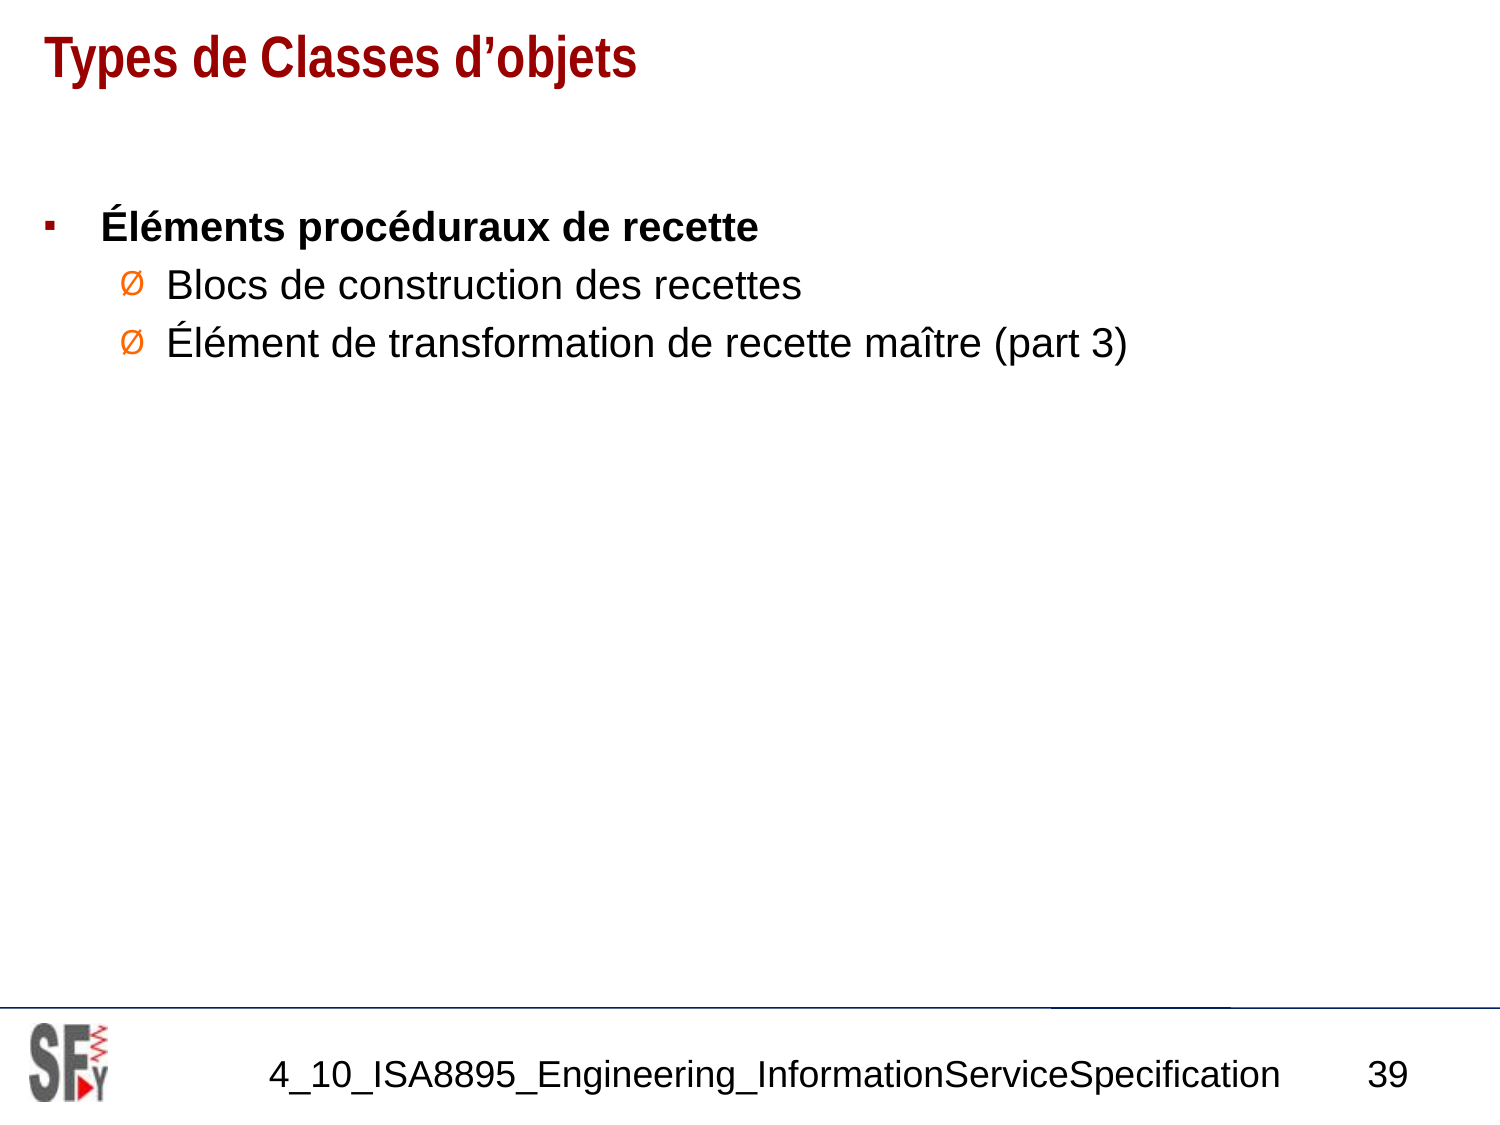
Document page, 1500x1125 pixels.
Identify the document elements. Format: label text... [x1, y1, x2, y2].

picture [29, 1023, 108, 1102]
list Éléments procéduraux de recette Blocs de construction des recettes Élément de transformation de recette maître (part 3) [29, 184, 1471, 988]
title Types de Classes d’objets [29, 12, 1471, 138]
slide_number <numéro> [1352, 1034, 1490, 1103]
footer 4_10_ISA8895_Engineering_InformationServiceSpecification [253, 1034, 1336, 1103]
